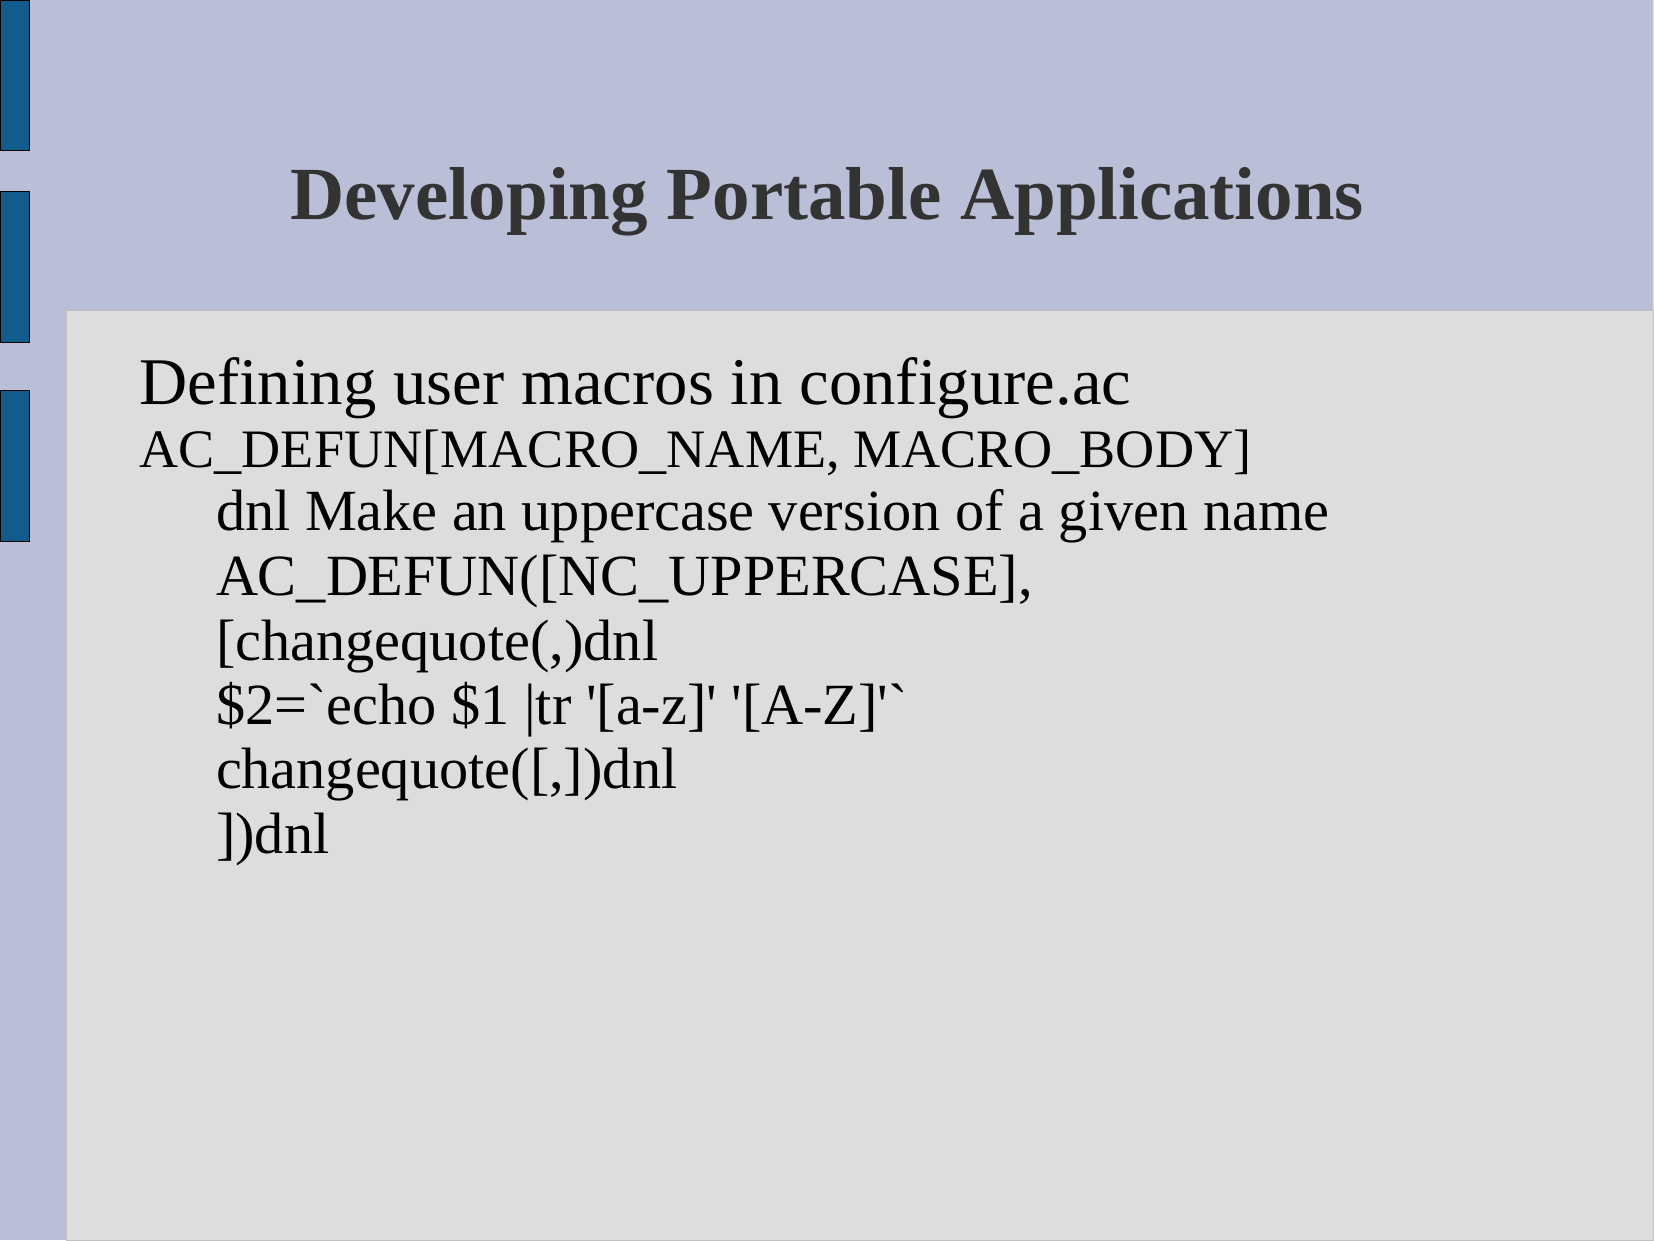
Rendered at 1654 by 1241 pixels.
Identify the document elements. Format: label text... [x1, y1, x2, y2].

title Developing Portable Applications [121, 91, 1534, 299]
list Defining user macros in configure.ac AC_DEFUN[MACRO_NAME, MACRO_BODY] dnl Make an uppercase version of a given name AC_DEFUN([NC_UPPERCASE], [changequote(,)dnl $2=`echo $1 |tr '[a-z]' '[A-Z]'` changequote([,])dnl ])dnl [121, 344, 1534, 1127]
